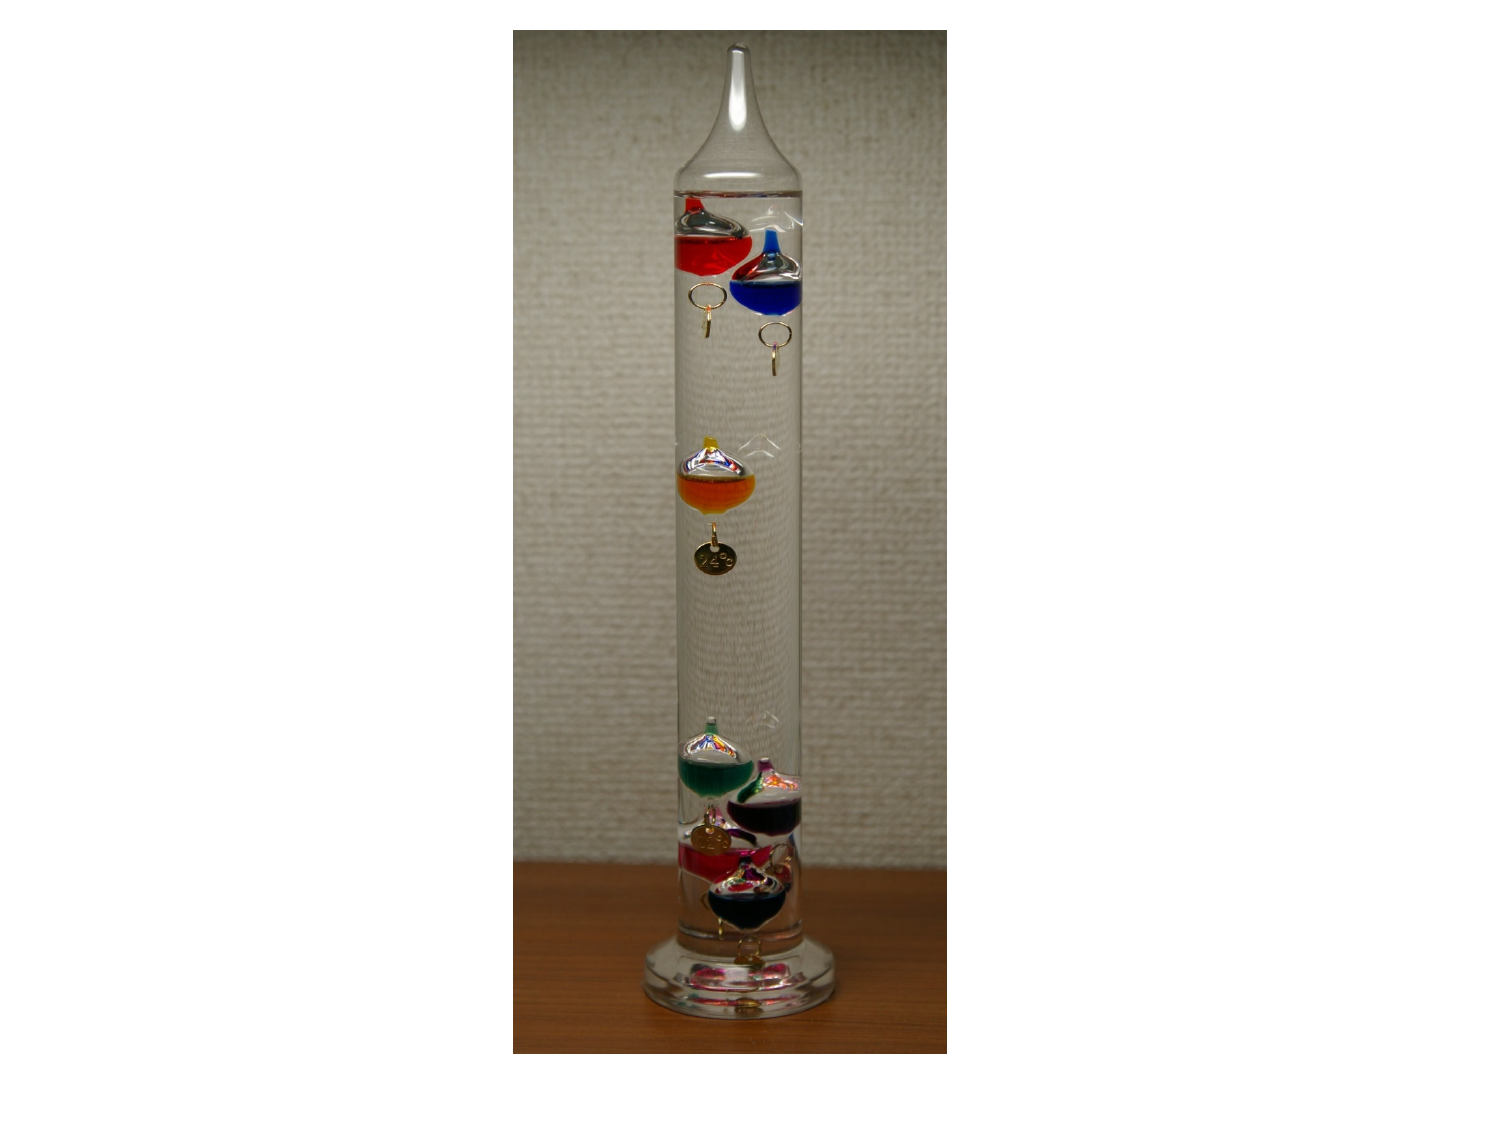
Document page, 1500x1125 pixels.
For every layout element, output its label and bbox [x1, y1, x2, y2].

picture [513, 30, 947, 1055]
